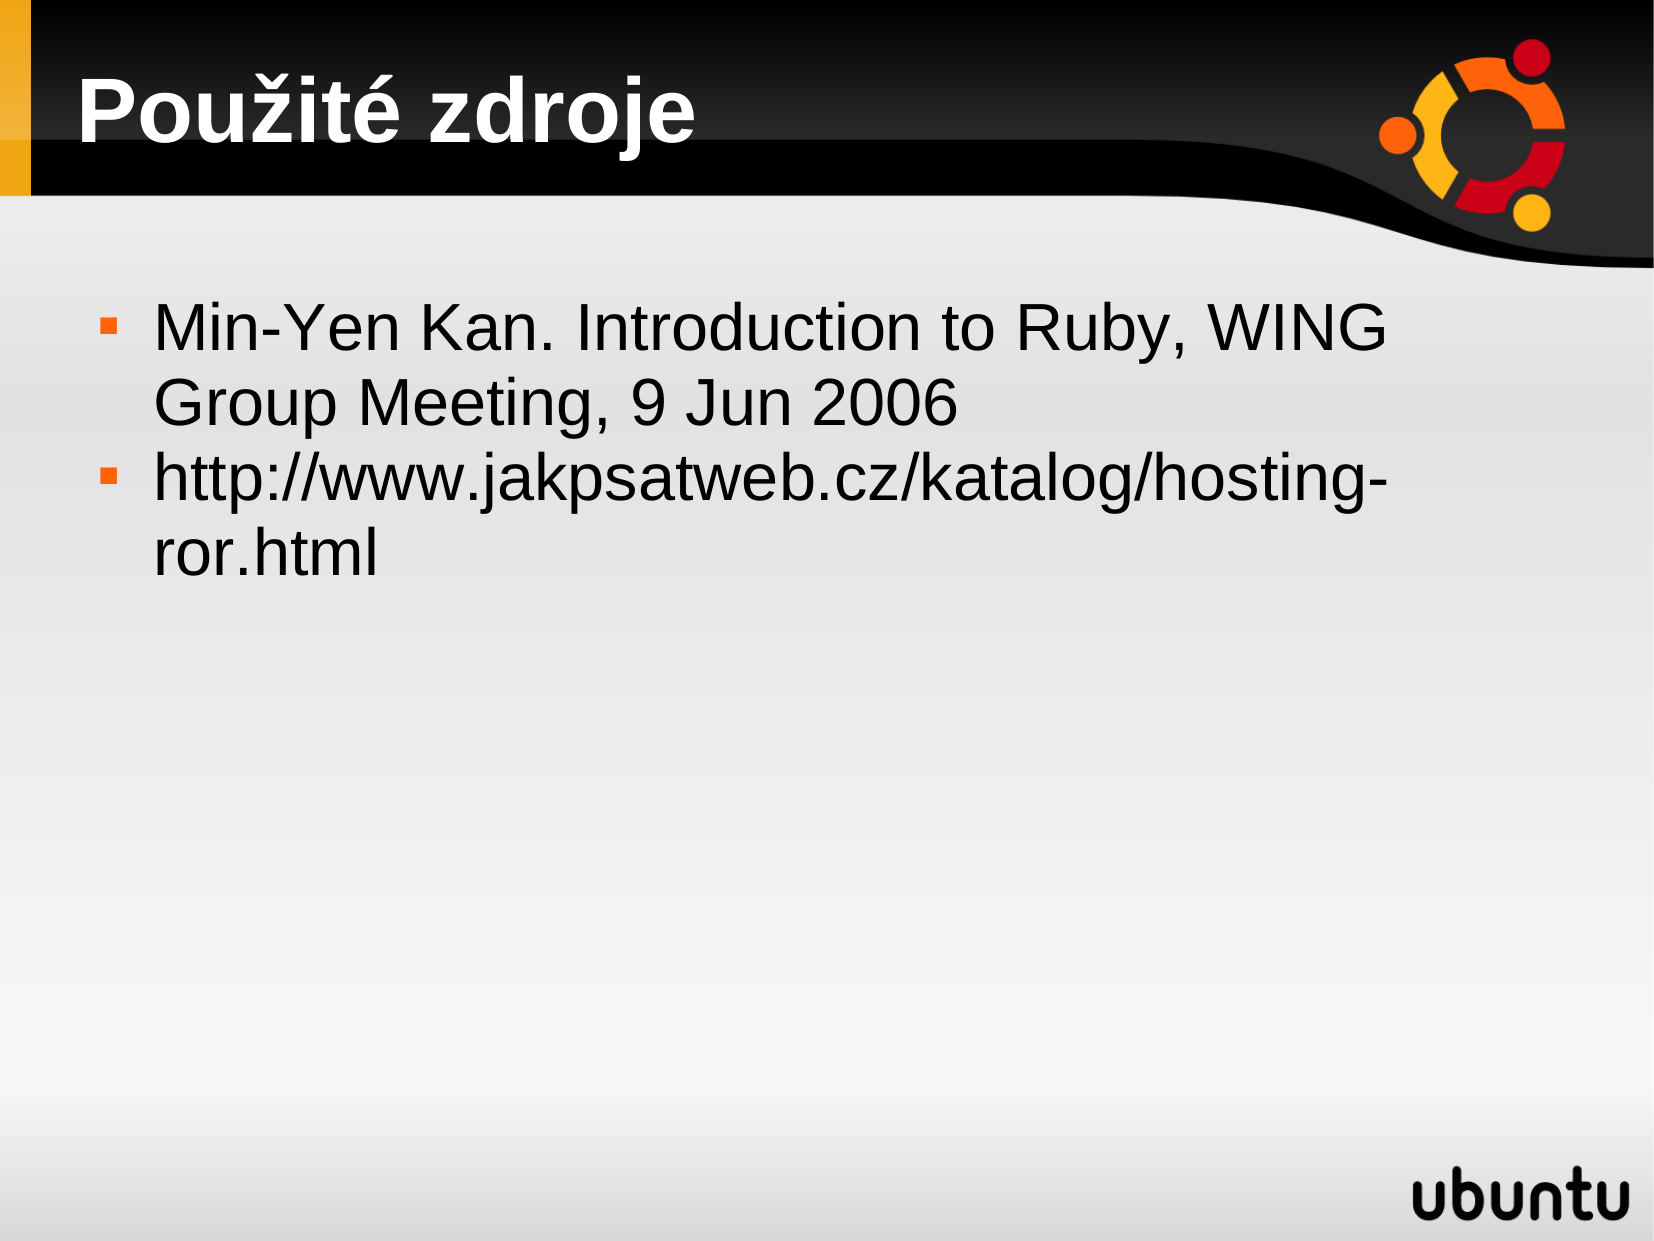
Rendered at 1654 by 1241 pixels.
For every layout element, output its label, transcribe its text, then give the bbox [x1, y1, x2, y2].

title Použité zdroje [76, 14, 1565, 207]
list Min-Yen Kan. Introduction to Ruby, WING Group Meeting, 9 Jun 2006 http://www.jakpsatweb.cz/katalog/hosting-ror.html [82, 290, 1571, 1094]
picture [0, 0, 1654, 1241]
